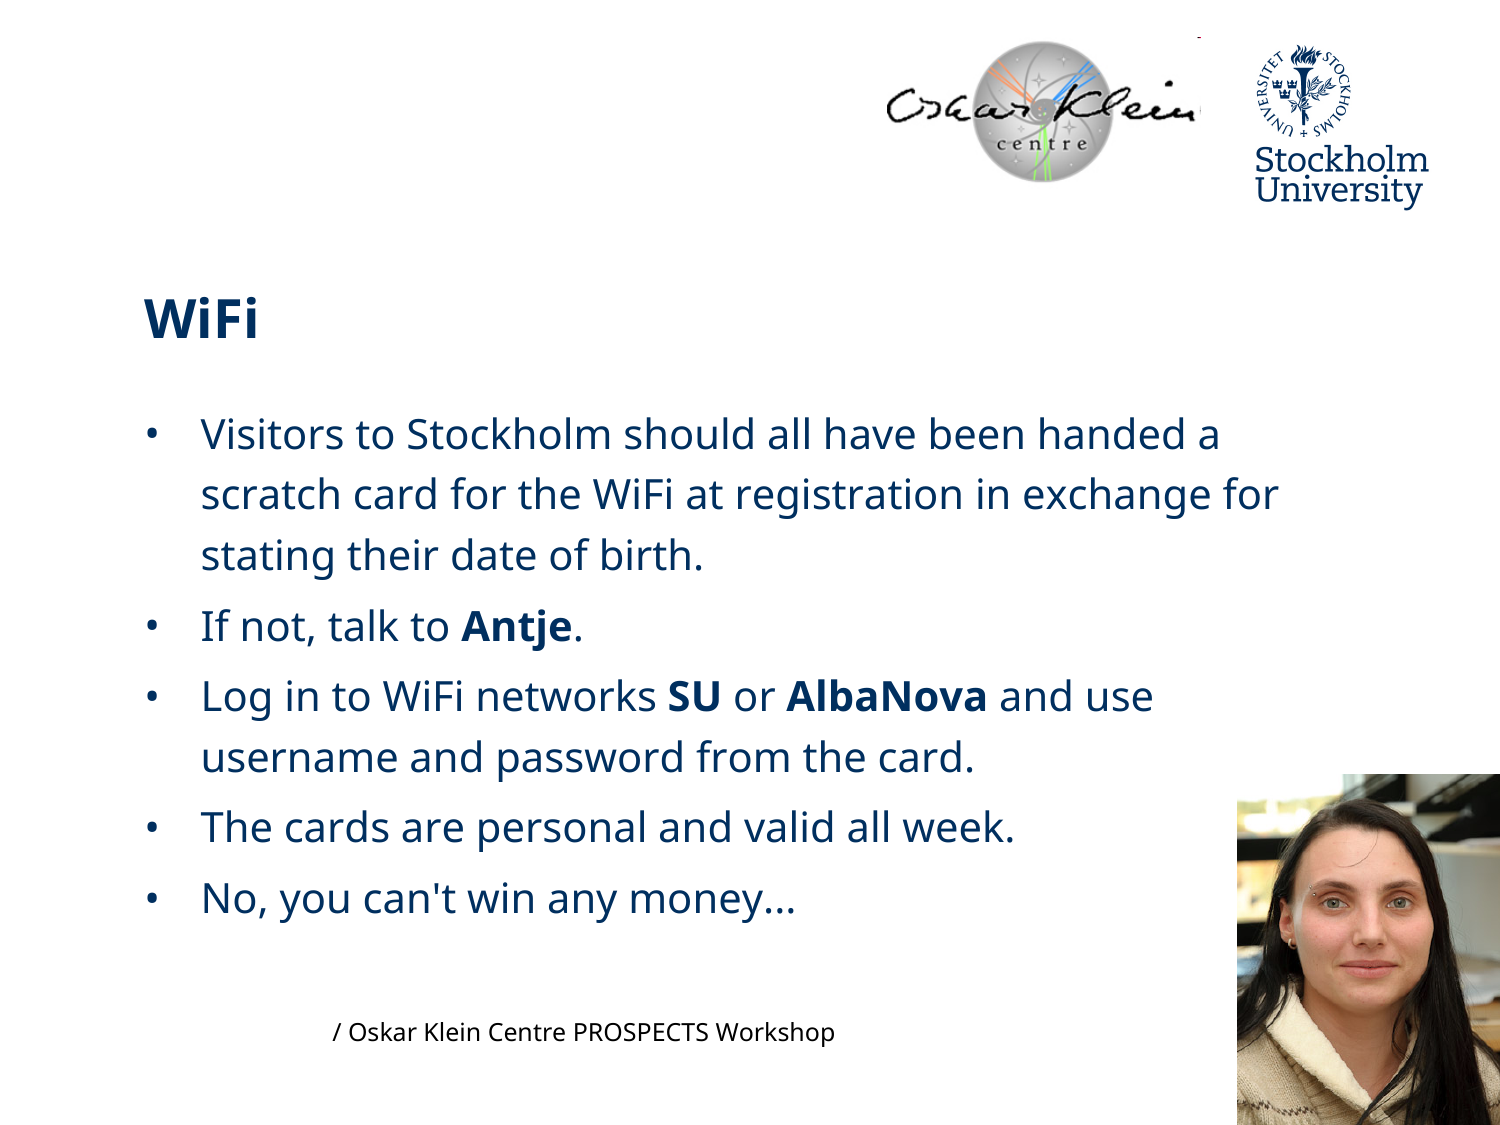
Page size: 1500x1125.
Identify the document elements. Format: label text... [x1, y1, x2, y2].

title WiFi [129, 274, 1254, 389]
list Visitors to Stockholm should all have been handed a scratch card for the WiFi at registration in exchange for stating their date of birth. If not, talk to Antje. Log in to WiFi networks SU or AlbaNova and use username and password from the card. The cards are personal and valid all week. No, you can't win any money... [129, 389, 1313, 965]
picture [887, 37, 1201, 189]
picture [1237, 774, 1500, 1125]
picture [1255, 44, 1445, 211]
